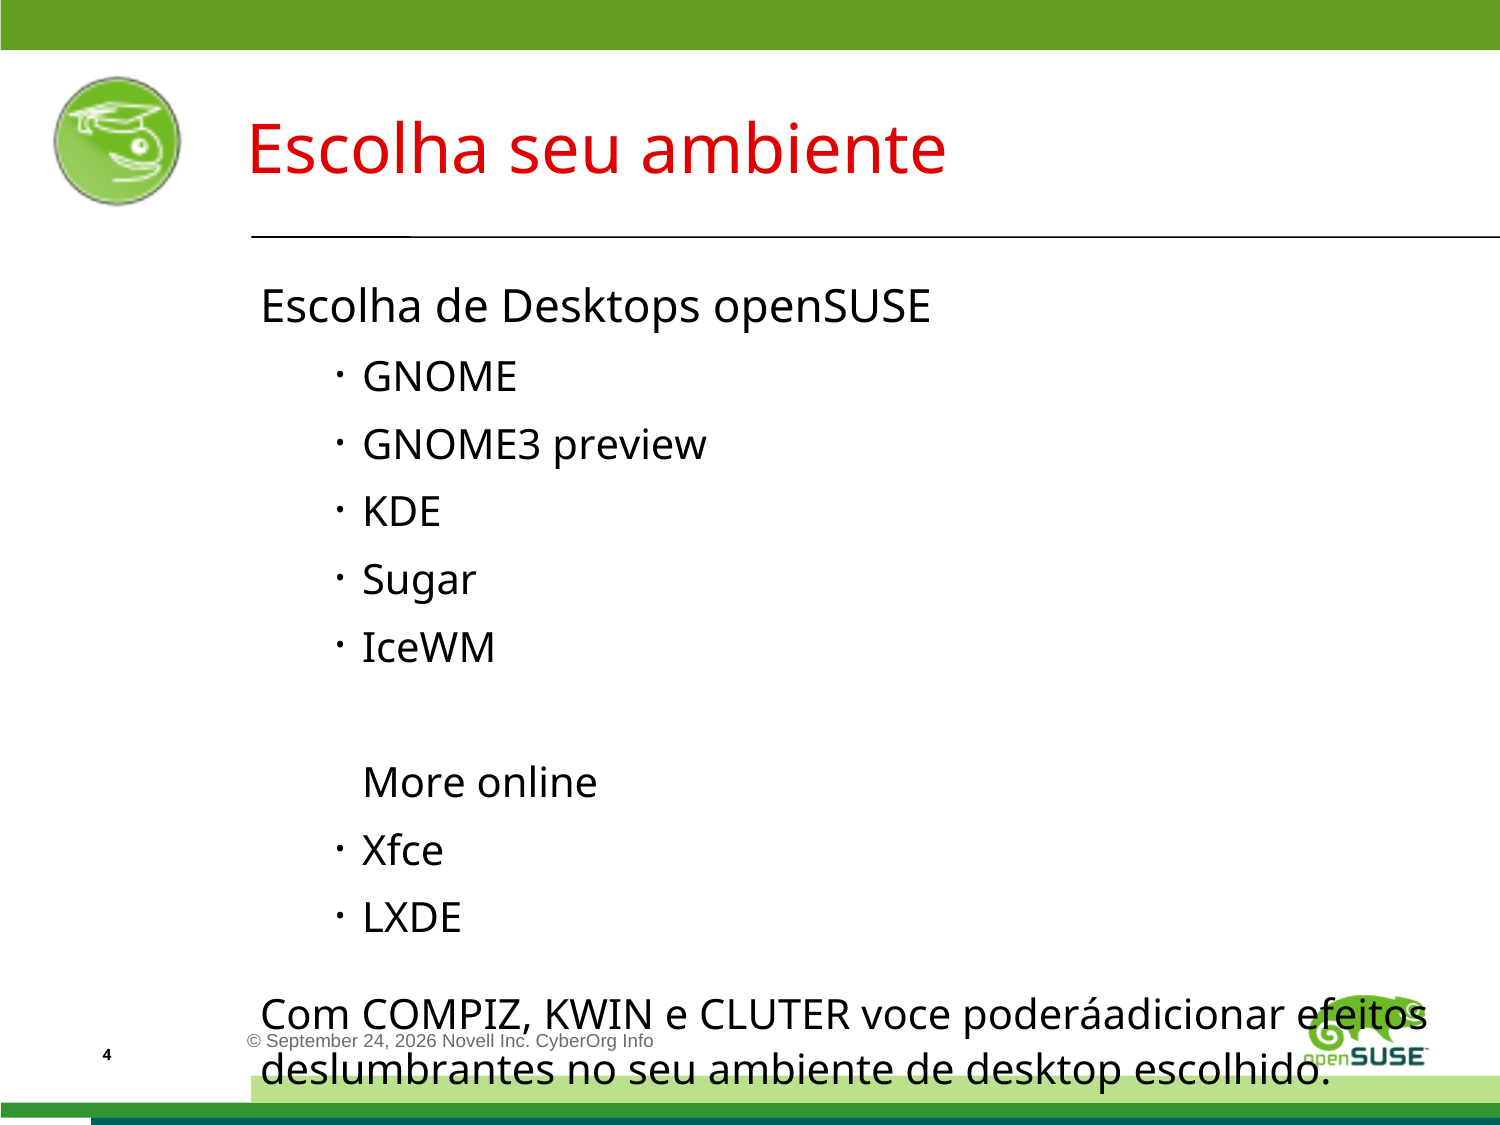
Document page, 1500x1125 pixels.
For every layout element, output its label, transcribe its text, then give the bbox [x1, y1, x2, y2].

list Escolha de Desktops openSUSE GNOME GNOME3 preview KDE Sugar IceWM More online Xfce LXDE Com COMPIZ, KWIN e CLUTER voce poderáadicionar efeitos deslumbrantes no seu ambiente de desktop escolhido. [245, 267, 1458, 1026]
picture [1304, 1026, 1429, 1071]
picture [51, 74, 186, 211]
picture [1304, 1064, 1314, 1071]
title Escolha seu ambiente [246, 60, 1409, 239]
